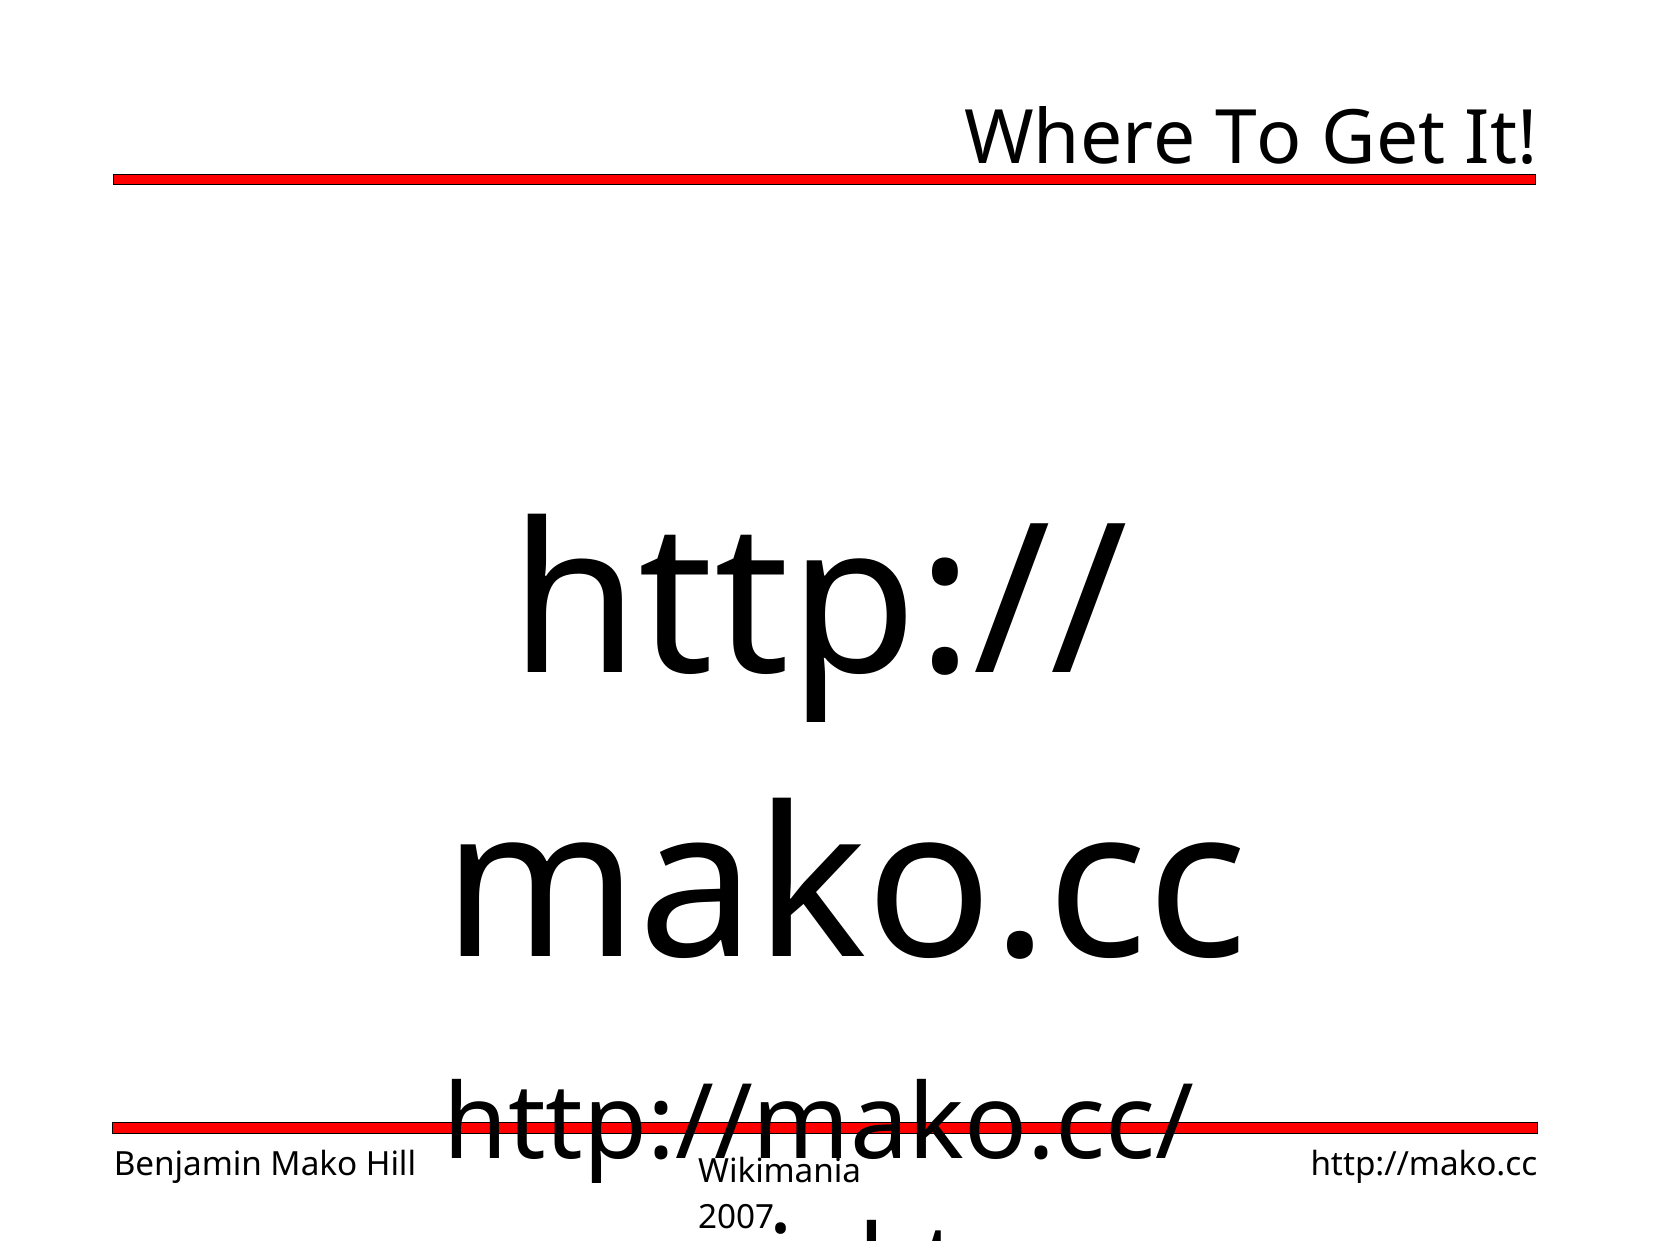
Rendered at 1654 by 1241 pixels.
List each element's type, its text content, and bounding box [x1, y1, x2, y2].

title Where To Get It! [125, 70, 1538, 198]
list http://mako.cc http://mako.cc/copyrighteous [112, 450, 1509, 793]
